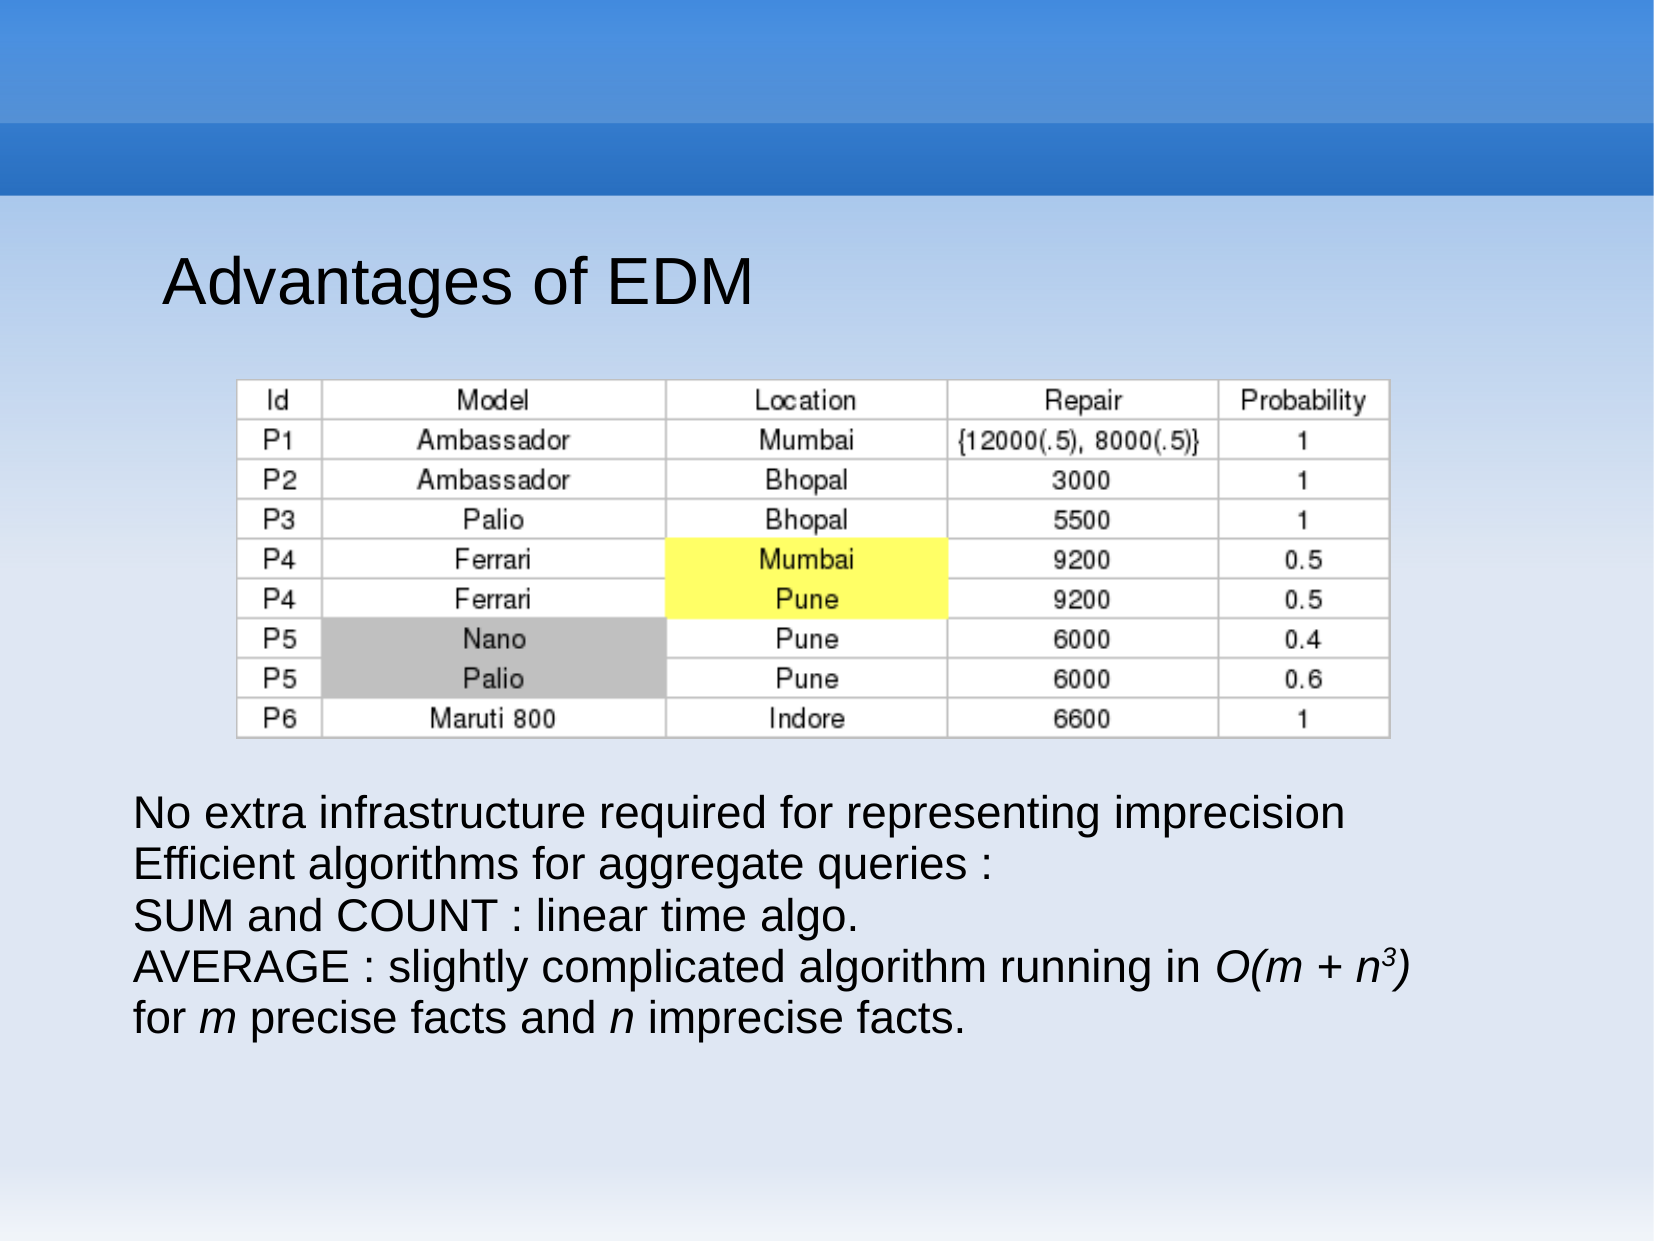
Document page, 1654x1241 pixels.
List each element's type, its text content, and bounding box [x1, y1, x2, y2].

picture [0, 0, 1654, 1241]
text_box No extra infrastructure required for representing imprecision Efficient algorithms for aggregate queries : SUM and COUNT : linear time algo. AVERAGE : slightly complicated algorithm running in O(m + n3) for m precise facts and n imprecise facts. [118, 779, 1447, 1083]
text_box Advantages of EDM [147, 236, 1536, 384]
